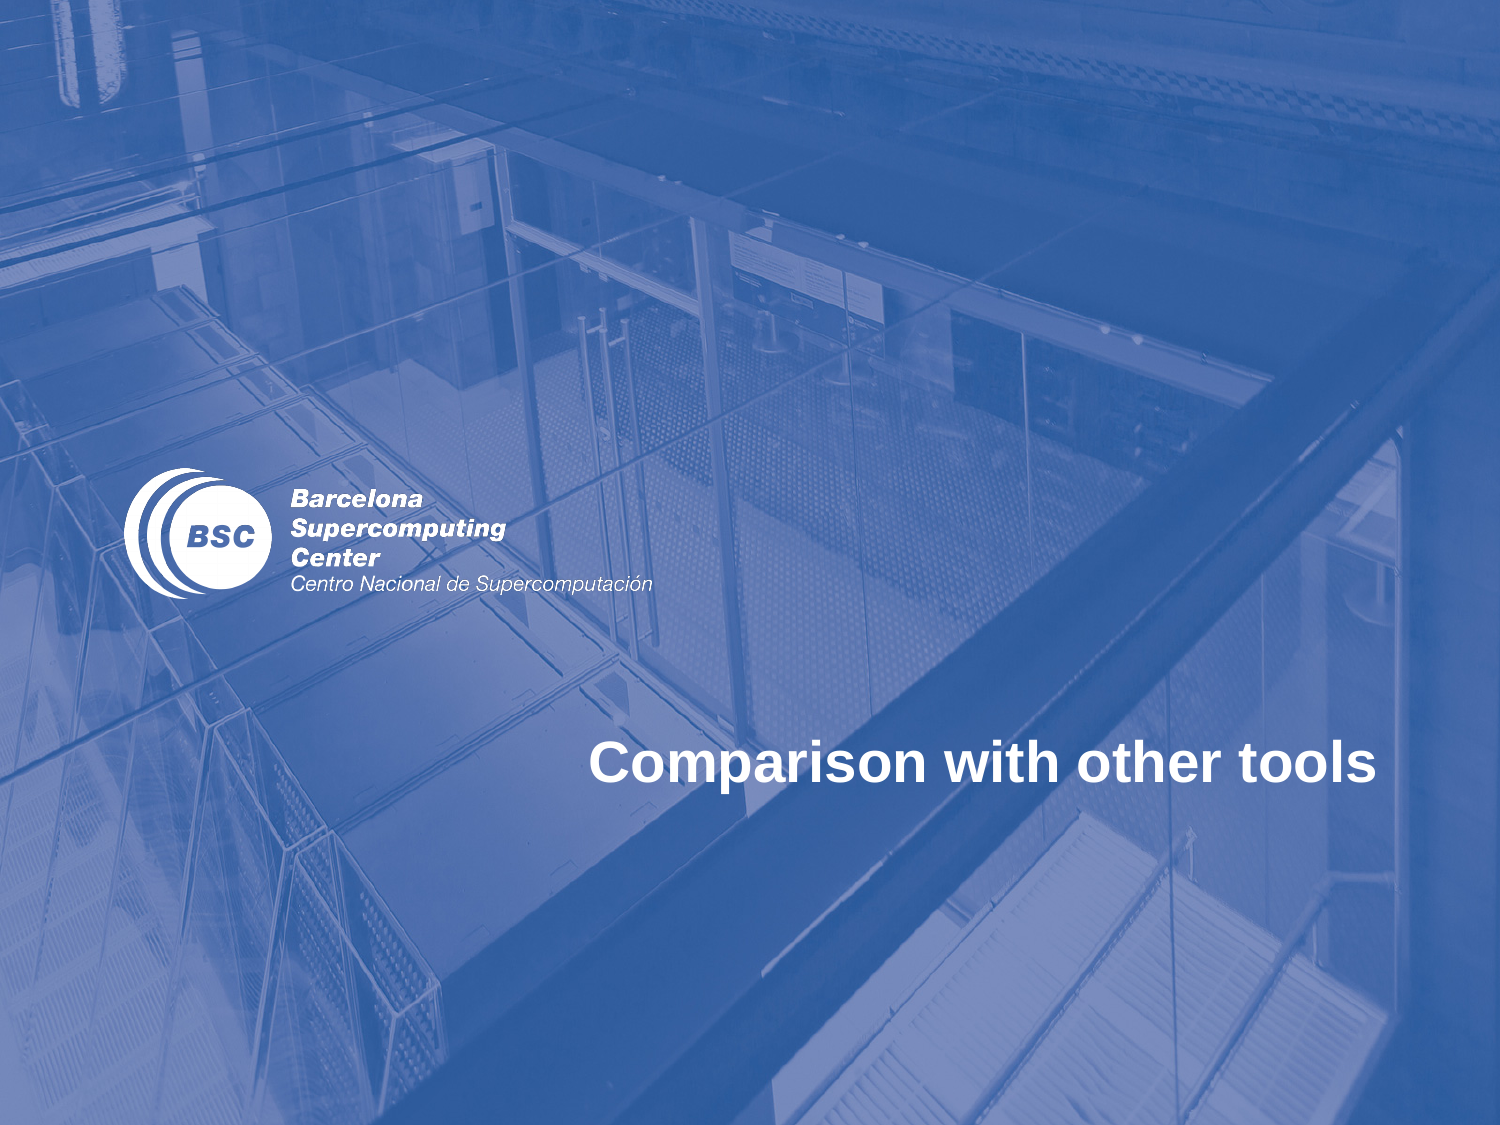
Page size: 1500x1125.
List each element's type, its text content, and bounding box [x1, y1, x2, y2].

picture [0, 0, 1500, 1125]
title Comparison with other tools [118, 717, 1394, 941]
